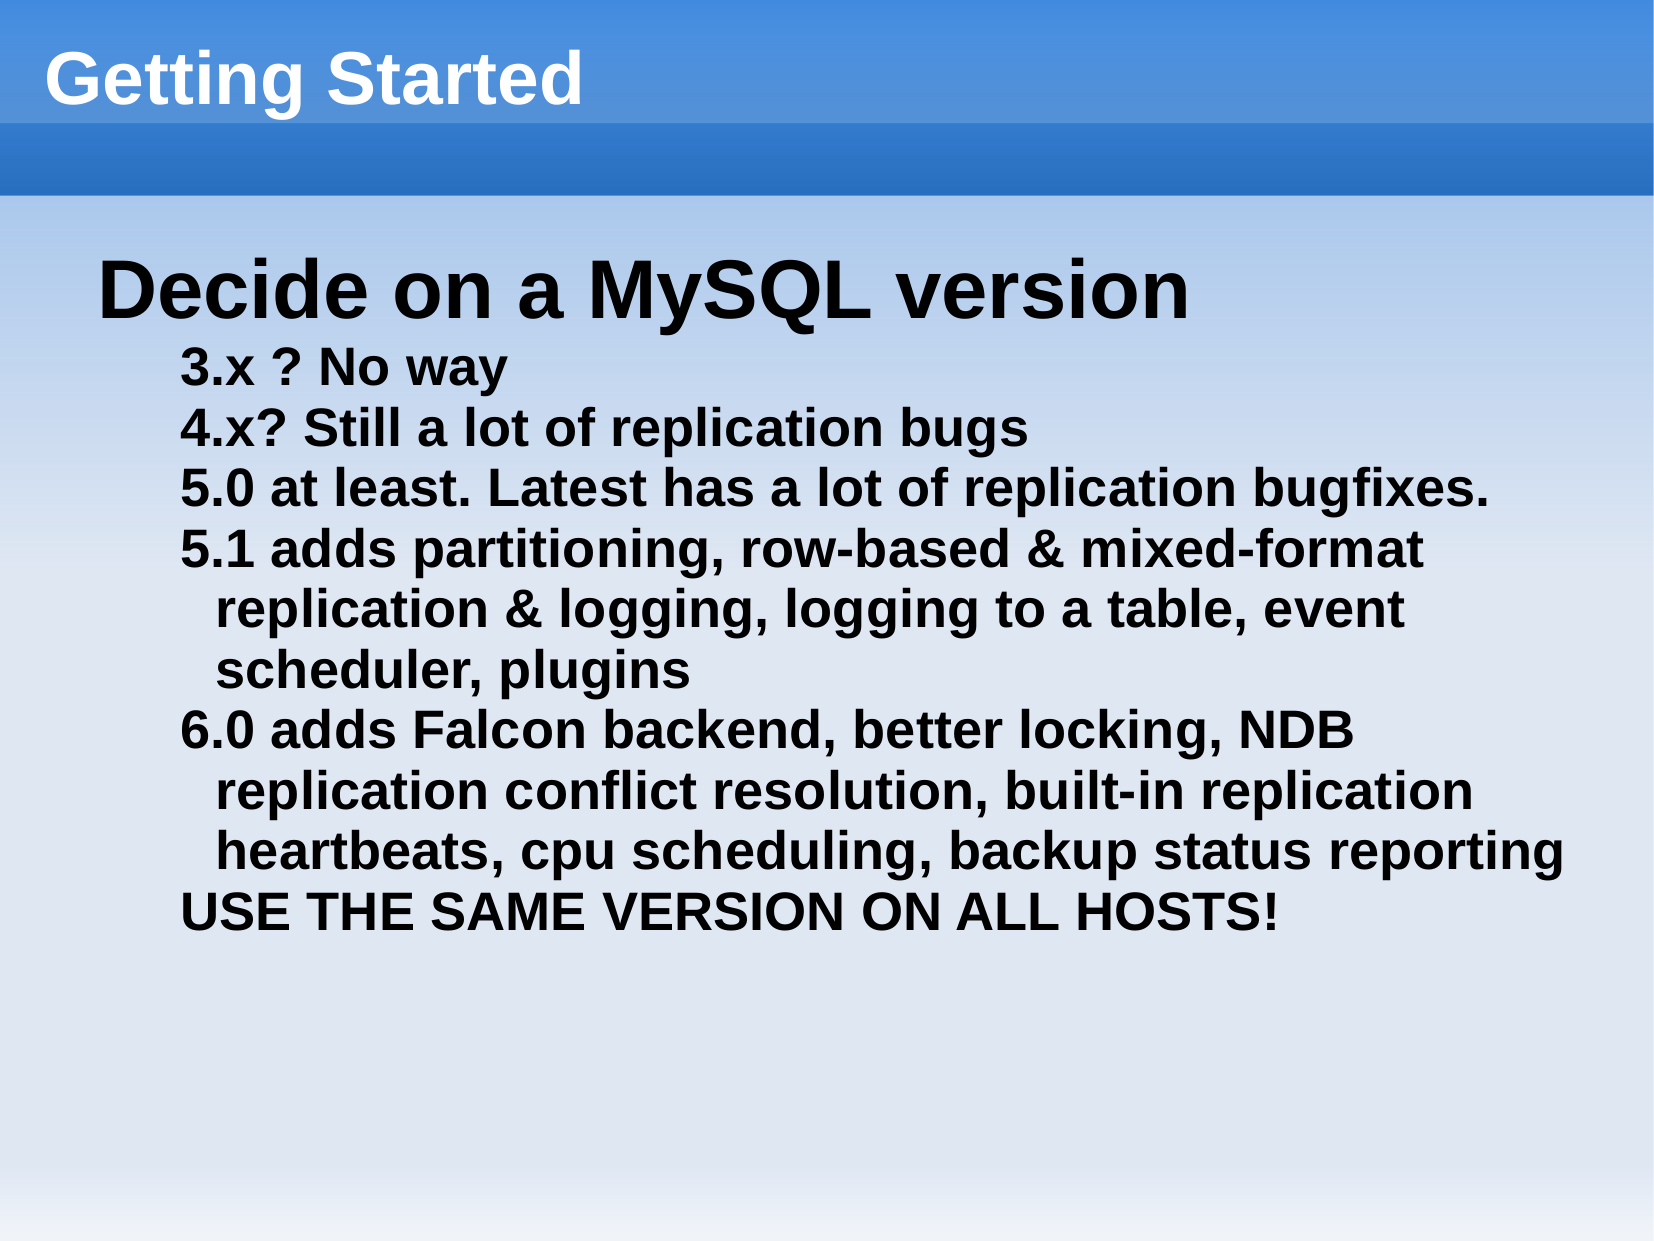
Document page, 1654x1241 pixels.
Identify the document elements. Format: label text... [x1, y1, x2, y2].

text_box [88, 649, 1536, 721]
text_box Getting Started [29, 29, 1625, 158]
text_box Decide on a MySQL version 3.x ? No way 4.x? Still a lot of replication bugs 5.0 at least. Latest has a lot of replication bugfixes. 5.1 adds partitioning, row-based & mixed-format replication & logging, logging to a table, event scheduler, plugins 6.0 adds Falcon backend, better locking, NDB replication conflict resolution, built-in replication heartbeats, cpu scheduling, backup status reporting USE THE SAME VERSION ON ALL HOSTS! [59, 236, 1595, 1198]
picture [0, 0, 1654, 1241]
